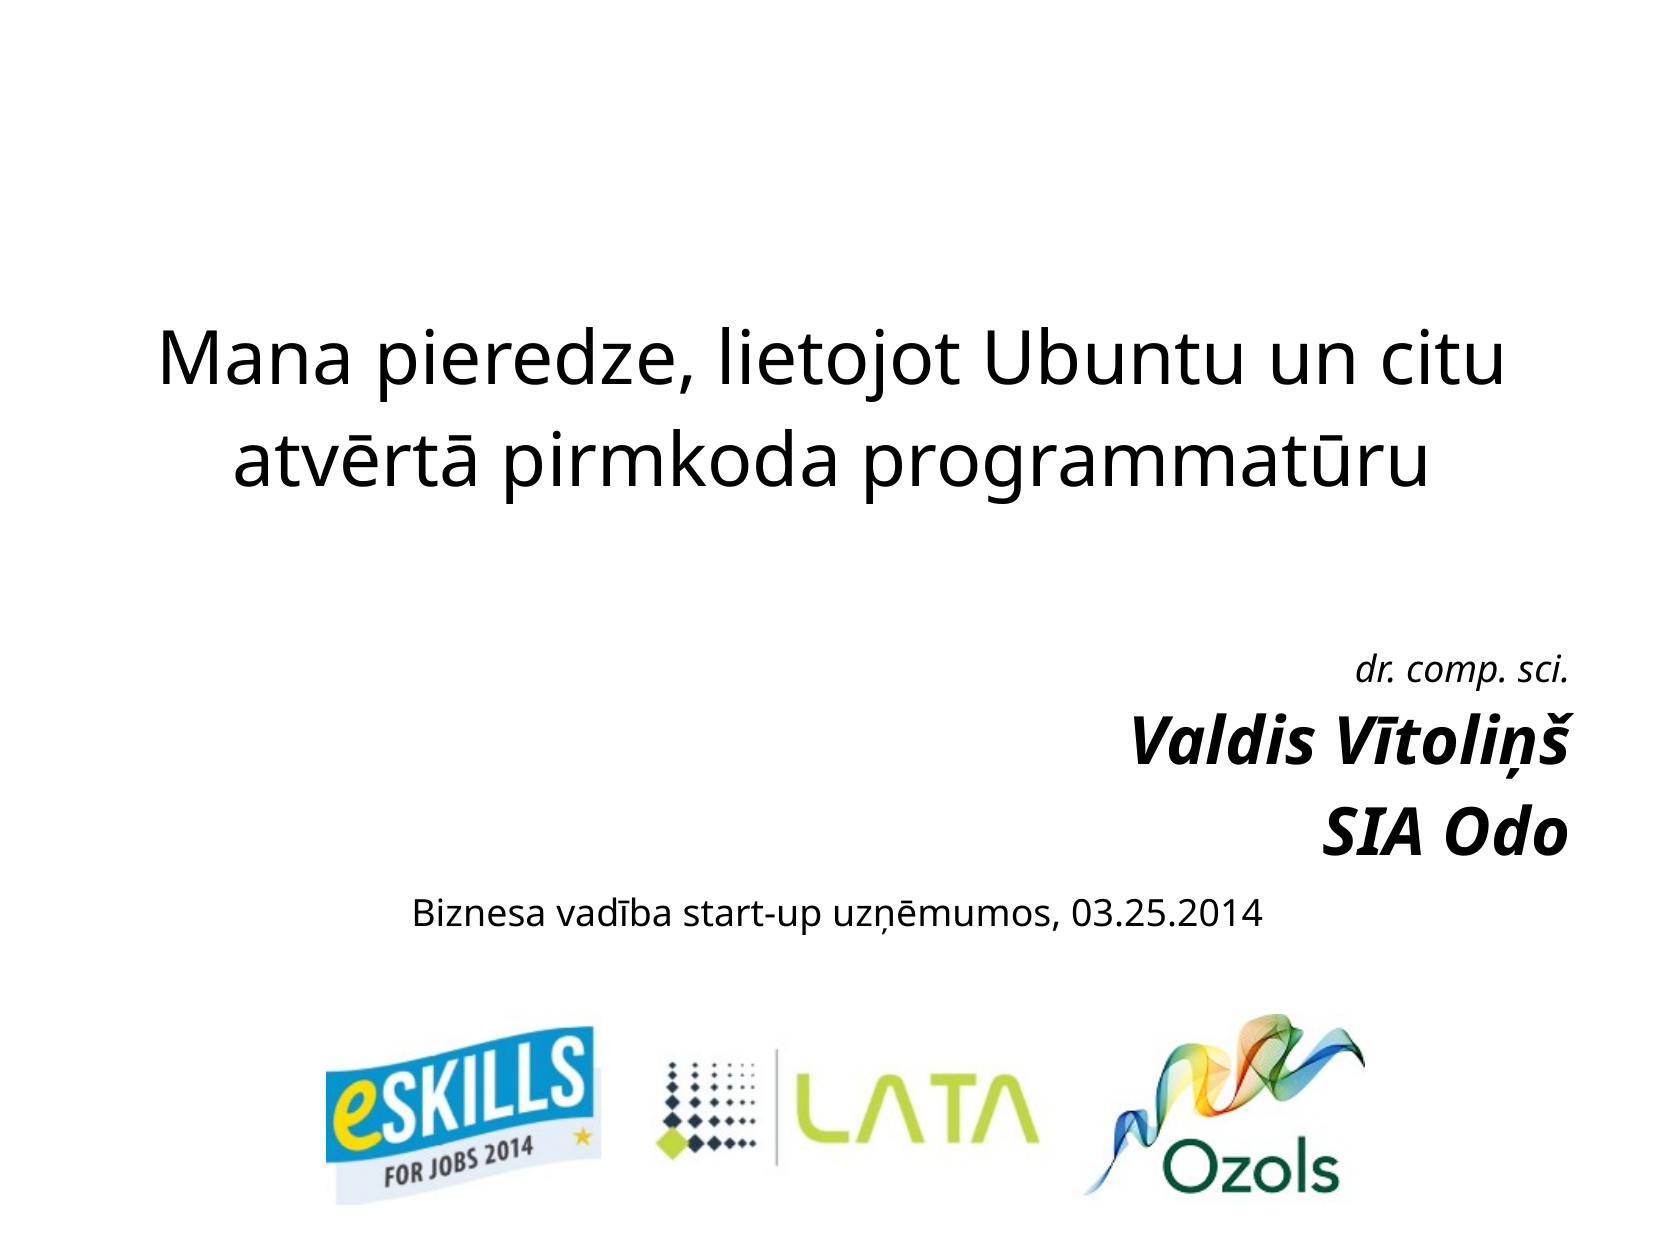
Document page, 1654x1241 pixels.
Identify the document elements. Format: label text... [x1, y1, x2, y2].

text_box Biznesa vadība start-up uzņēmumos, 03.25.2014 [153, 885, 1512, 943]
picture [326, 1014, 1365, 1205]
picture [462, 1053, 478, 1127]
title Mana pieredze, lietojot Ubuntu un citu atvērtā pirmkoda programmatūru [59, 246, 1607, 562]
subtitle dr. comp. sci. Valdis Vītoliņš SIA Odo [82, 662, 1571, 855]
picture [331, 1057, 460, 1153]
